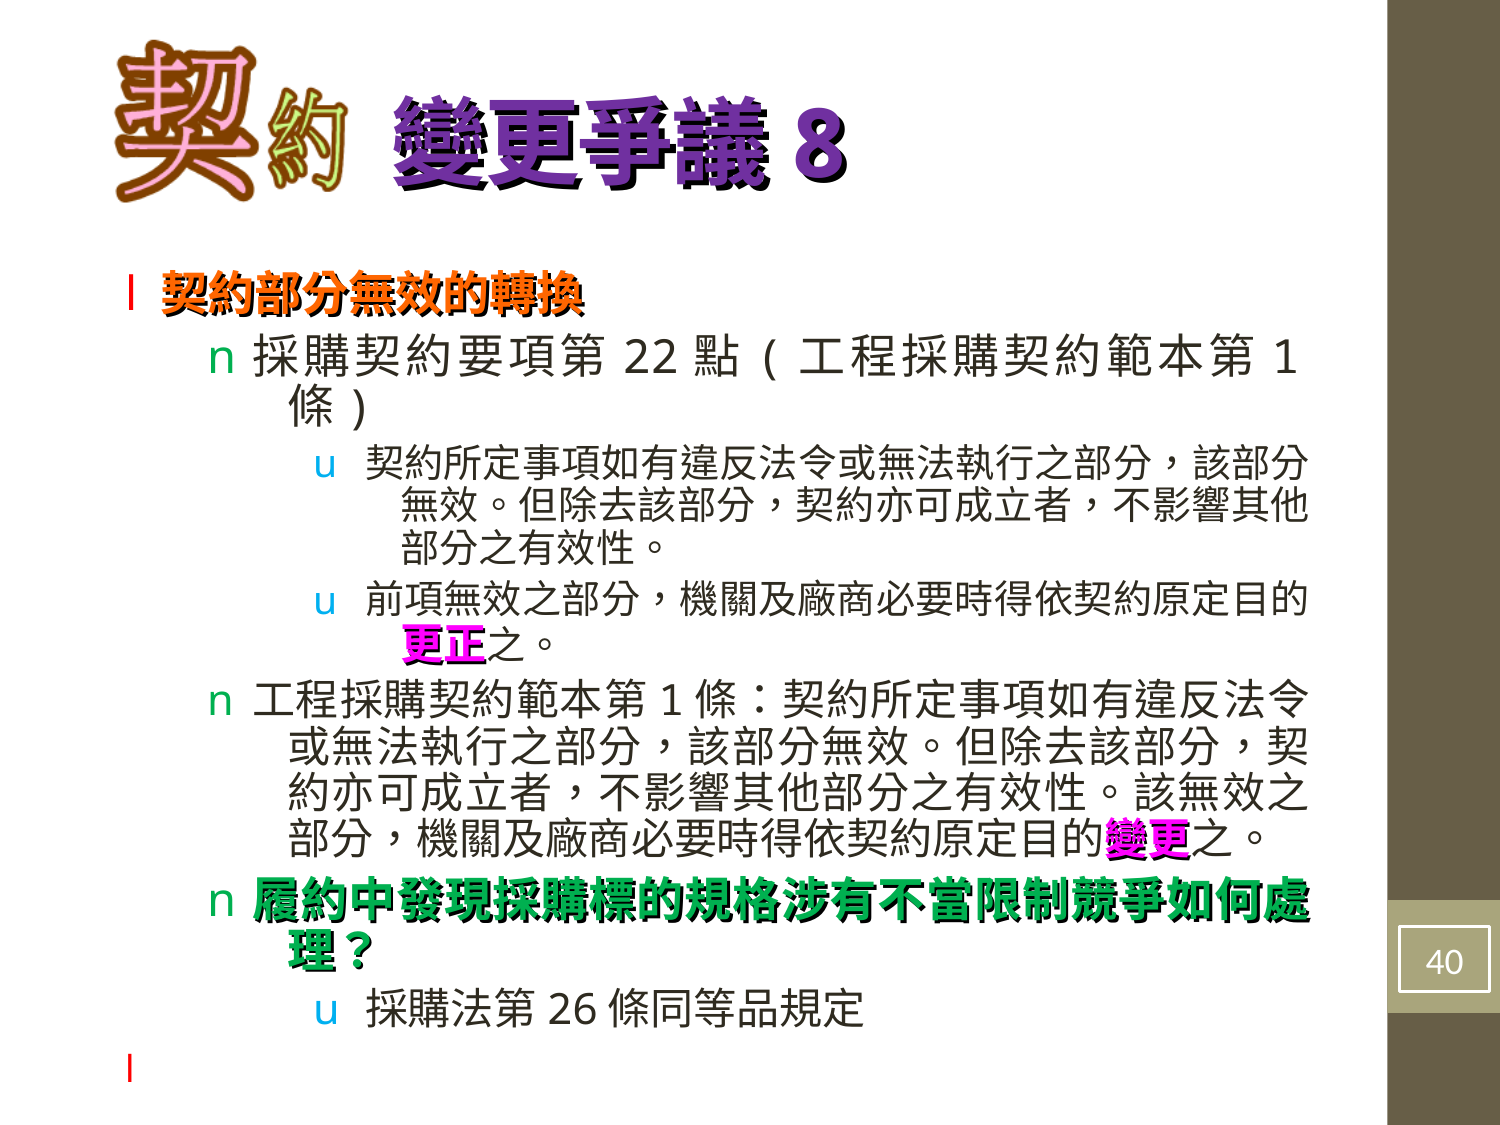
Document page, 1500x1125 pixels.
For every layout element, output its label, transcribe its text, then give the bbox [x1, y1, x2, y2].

picture [93, 32, 361, 208]
text_box 40 [1399, 926, 1490, 992]
title 變更爭議8 [75, 45, 1326, 233]
list 契約部分無效的轉換 採購契約要項第22點(工程採購契約範本第1條) 契約所定事項如有違反法令或無法執行之部分，該部分無效。但除去該部分，契約亦可成立者，不影響其他部分之有效性。 前項無效之部分，機關及廠商必要時得依契約原定目的更正之。 工程採購契約範本第1條：契約所定事項如有違反法令或無法執行之部分，該部分無效。但除去該部分，契約亦可成立者，不影響其他部分之有效性。該無效之部分，機關及廠商必要時得依契約原定目的變更之。 履約中發現採購標的規格涉有不當限制競爭如何處理？ 採購法第26條同等品規定 [75, 262, 1326, 1051]
